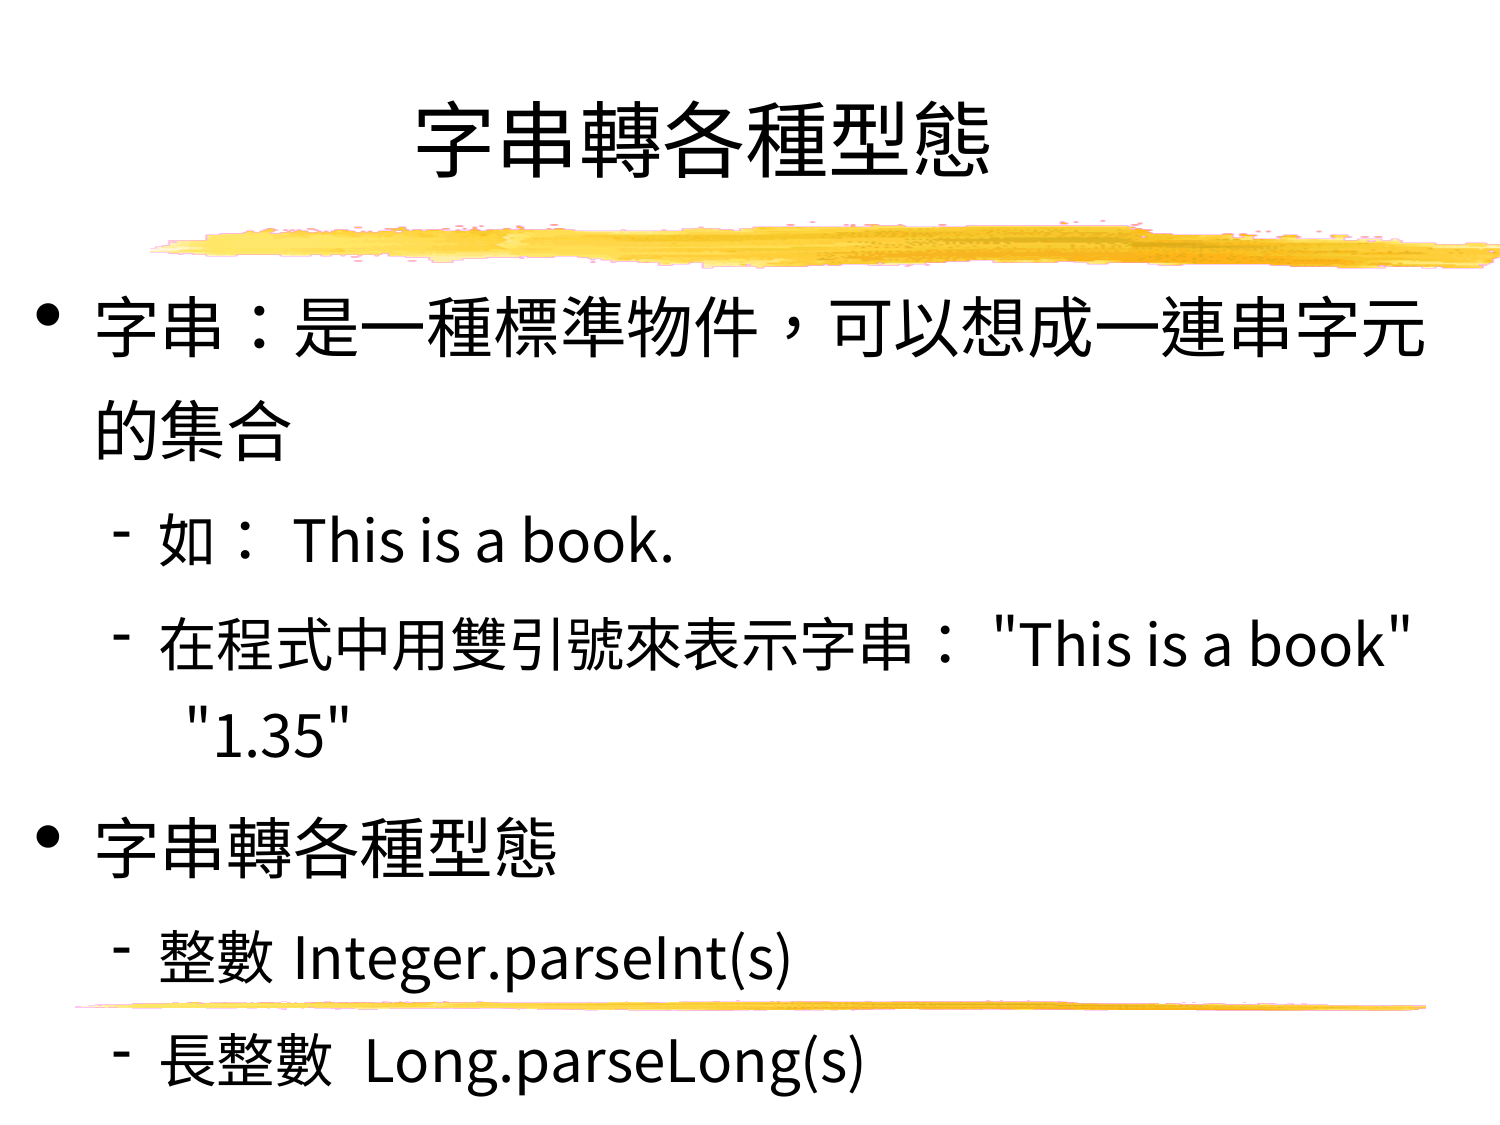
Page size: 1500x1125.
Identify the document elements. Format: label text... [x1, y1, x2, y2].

picture [150, 215, 1500, 279]
list 字串：是一種標準物件，可以想成一連串字元的集合 如：This is a book. 在程式中用雙引號來表示字串："This is a book" "1.35" 字串轉各種型態 整數Integer.parseInt(s) 長整數 Long.parseLong(s) float Float.parseFloat(s) double Double.parseDouble(s) [36, 266, 1466, 1125]
title 字串轉各種型態 [66, 35, 1342, 226]
